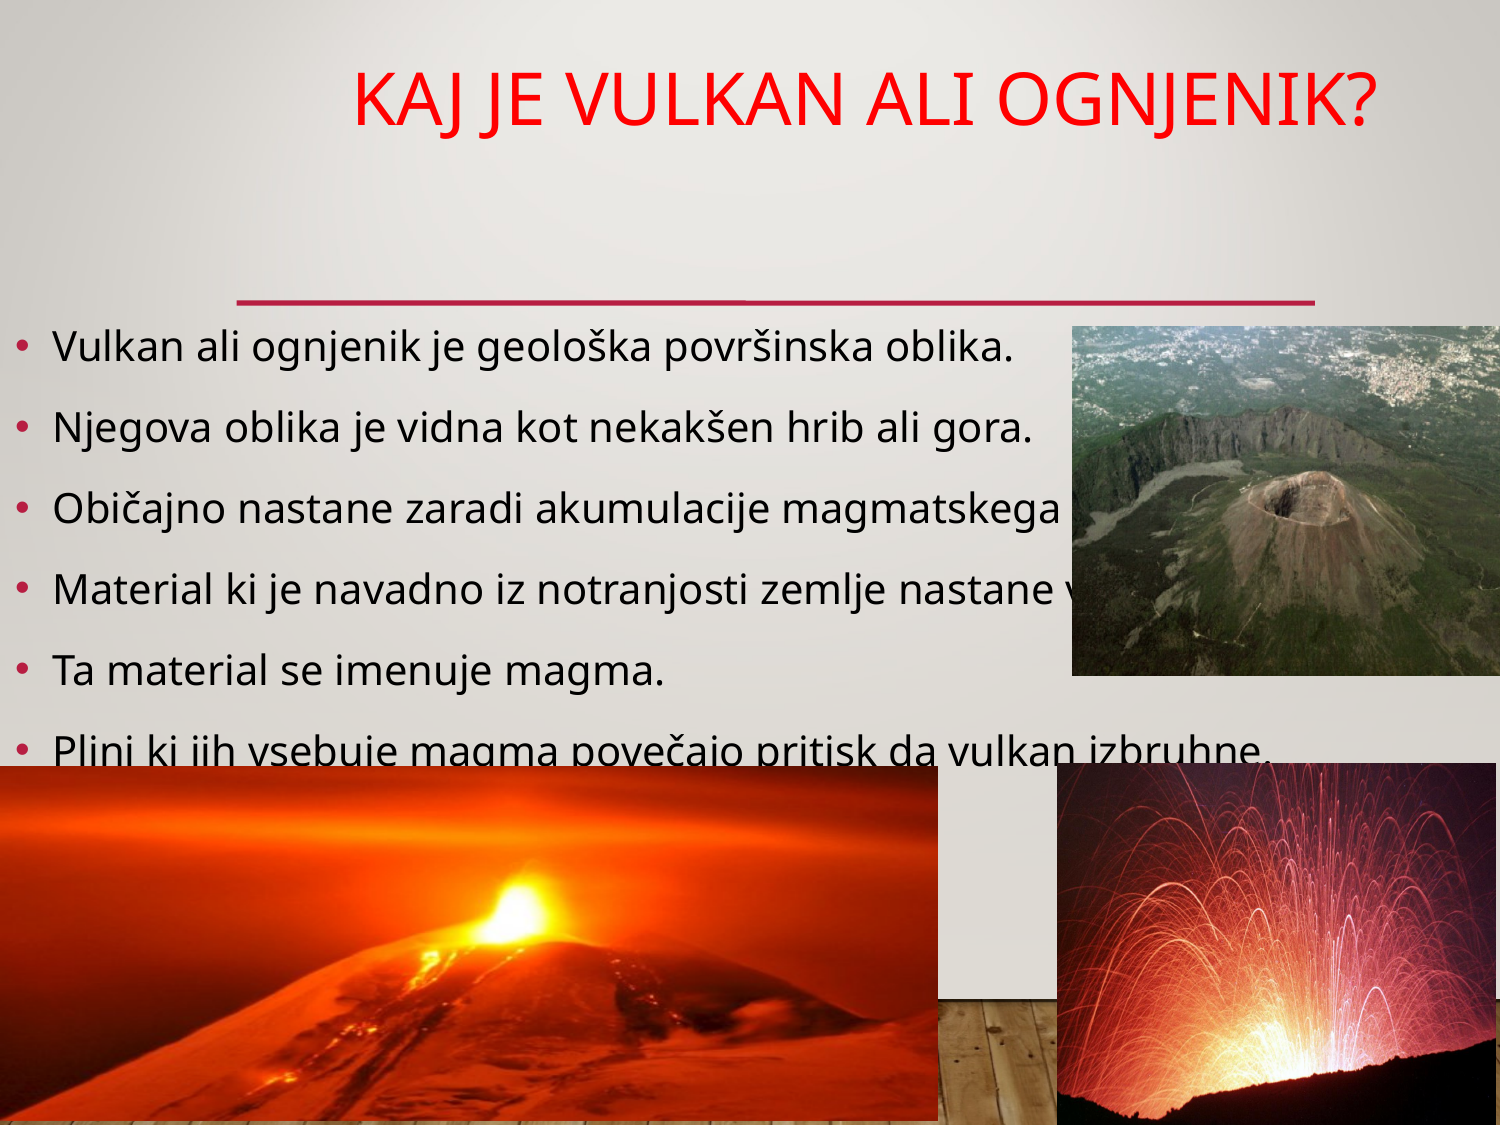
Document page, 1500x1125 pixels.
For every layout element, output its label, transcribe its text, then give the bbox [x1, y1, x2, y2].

list Vulkan ali ognjenik je geološka površinska oblika. Njegova oblika je vidna kot nekakšen hrib ali gora. Običajno nastane zaradi akumulacije magmatskega materiala. Material ki je navadno iz notranjosti zemlje nastane v zemlji. Ta material se imenuje magma. Plini ki jih vsebuje magma povečajo pritisk da vulkan izbruhne. [0, 302, 1500, 1125]
picture [0, 0, 1500, 302]
title KAJ JE VULKAN ALI OGNJENIK? [336, 54, 1415, 227]
picture [1072, 326, 1500, 676]
picture [1057, 763, 1496, 1125]
picture [0, 766, 938, 1121]
